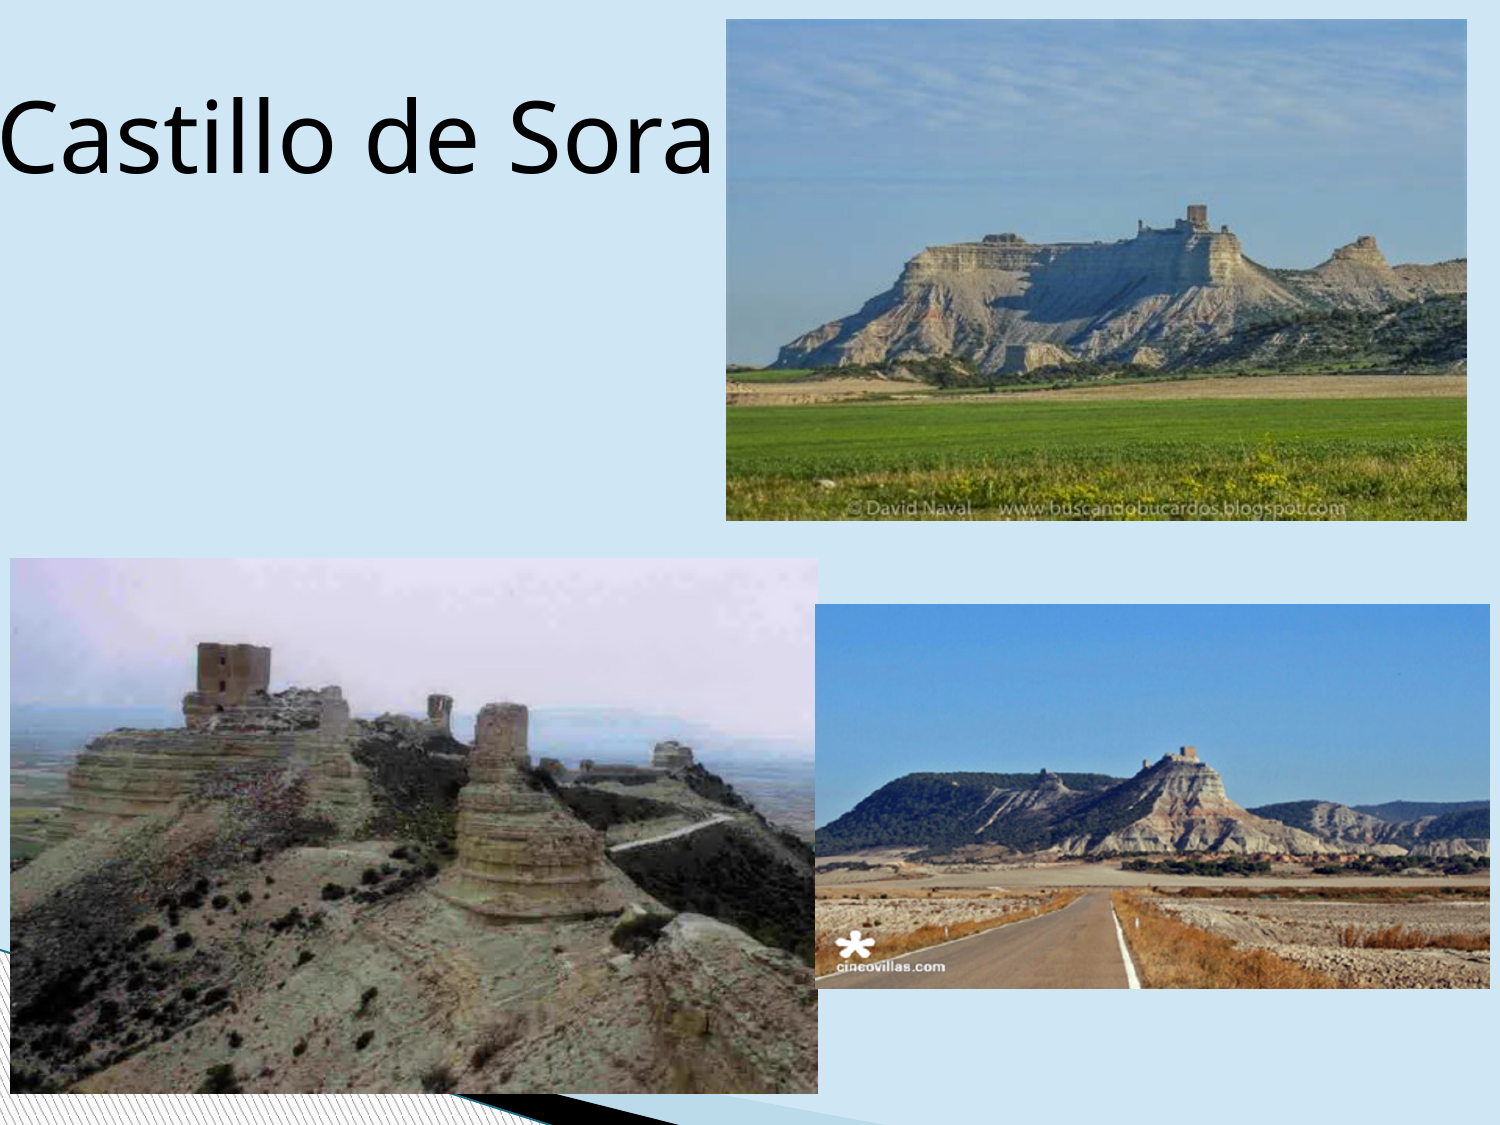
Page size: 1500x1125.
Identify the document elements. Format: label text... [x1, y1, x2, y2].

text_box Castillo de Sora [0, 66, 734, 202]
picture [0, 558, 1490, 1125]
picture [726, 19, 1467, 521]
